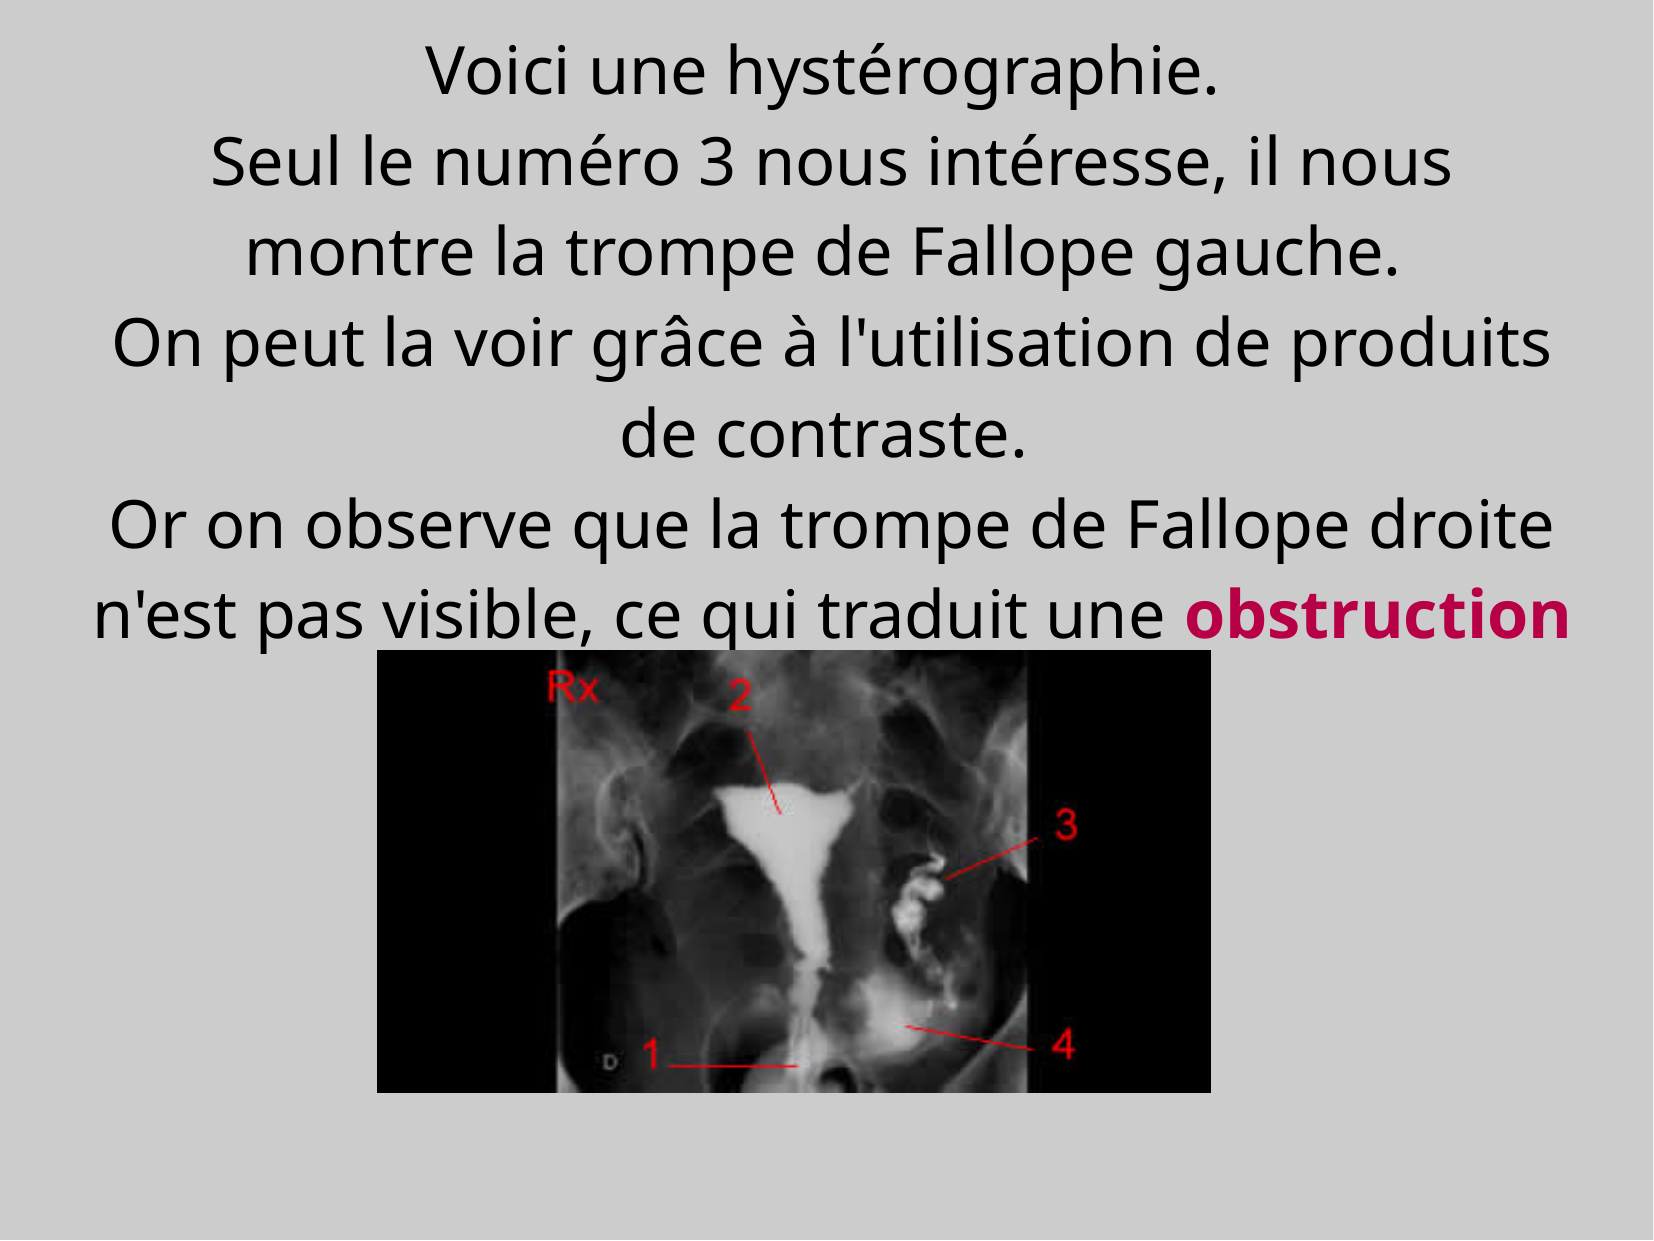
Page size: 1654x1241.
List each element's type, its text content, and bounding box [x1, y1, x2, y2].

subtitle Voici une hystérographie. Seul le numéro 3 nous intéresse, il nous montre la trompe de Fallope gauche. On peut la voir grâce à l'utilisation de produits de contraste. Or on observe que la trompe de Fallope droite n'est pas visible, ce qui traduit une obstruction tubaire. [88, 0, 1577, 819]
picture [377, 650, 1211, 1093]
